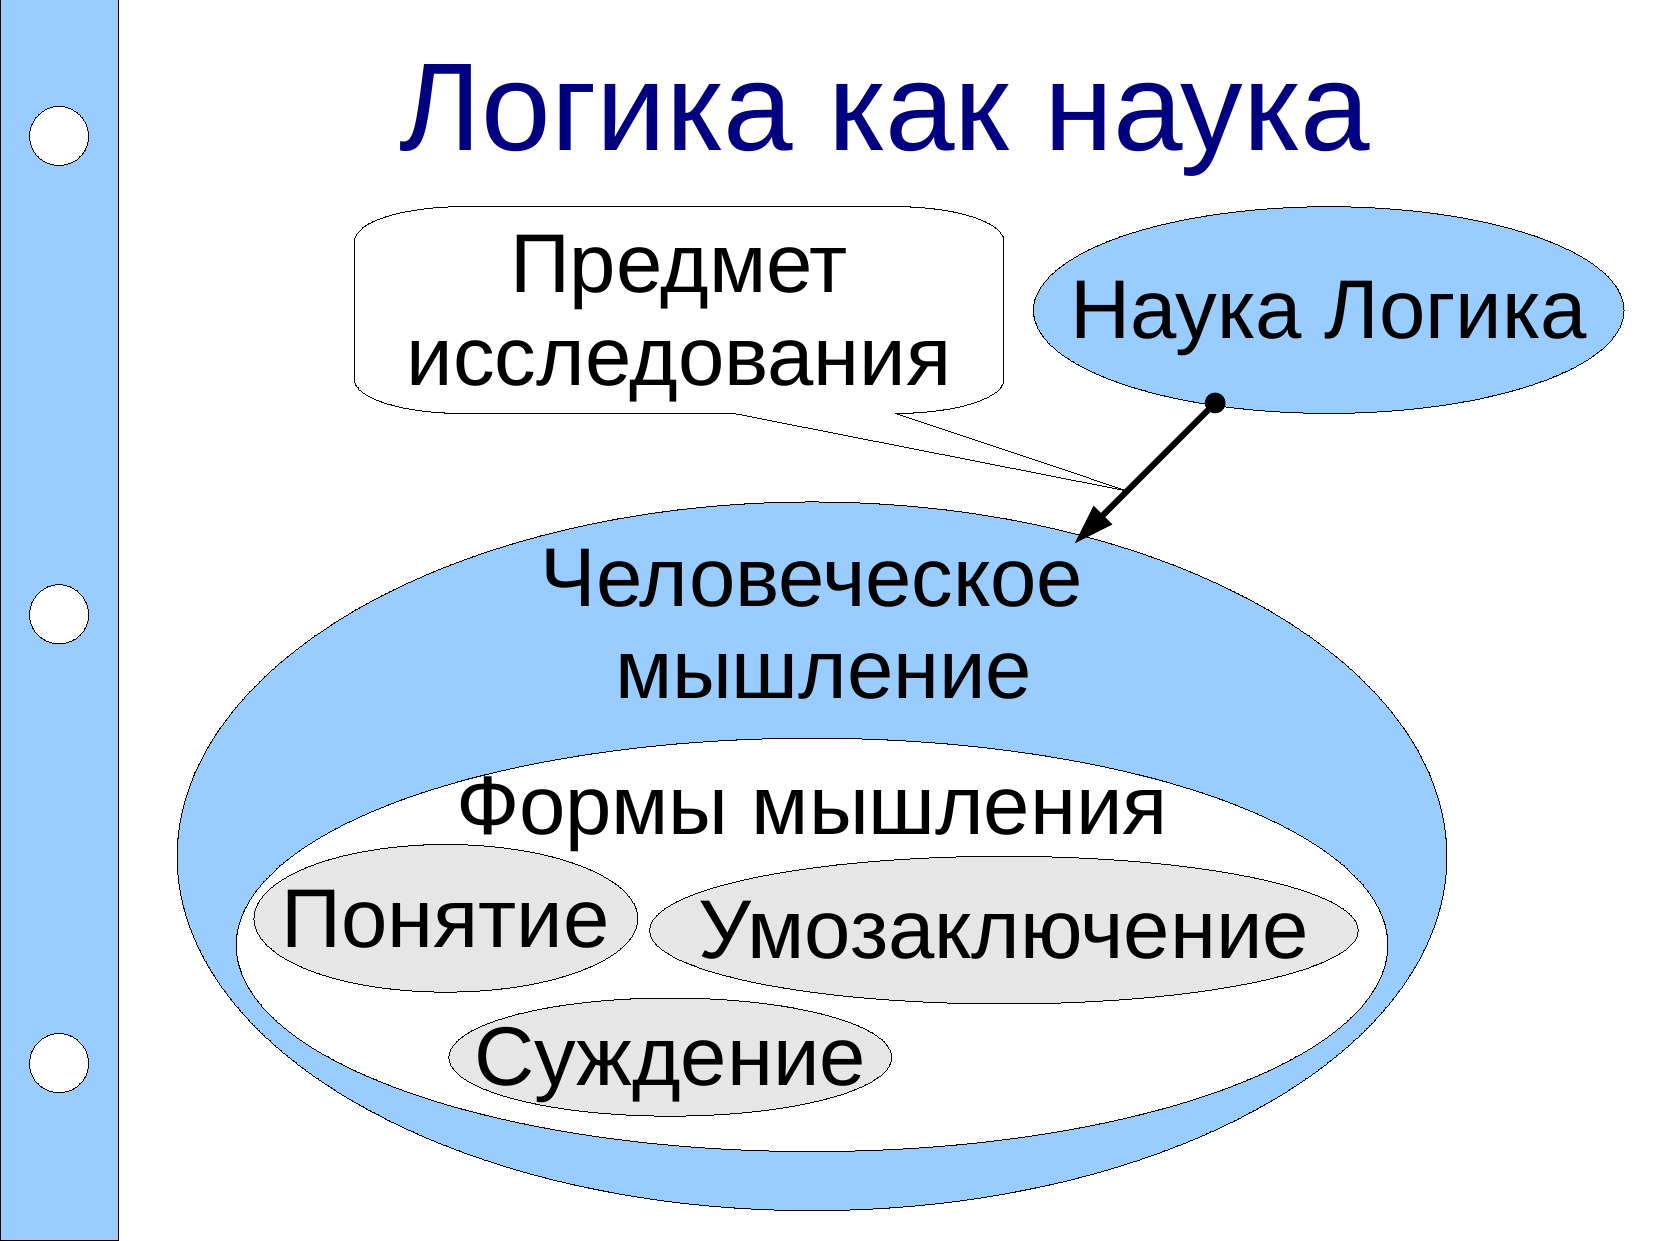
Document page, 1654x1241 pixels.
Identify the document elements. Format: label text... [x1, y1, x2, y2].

text_box Умозаключение [649, 856, 1359, 1004]
text_box [0, 0, 119, 1241]
text_box Суждение [448, 998, 892, 1117]
text_box Наука Логика [1033, 206, 1625, 414]
text_box Логика как наука [354, 29, 1418, 185]
text_box Формы мышления [236, 738, 1388, 1152]
text_box Понятие [253, 844, 638, 993]
text_box Предмет исследования [354, 206, 1123, 490]
text_box Человеческое мышление [177, 501, 1447, 1211]
